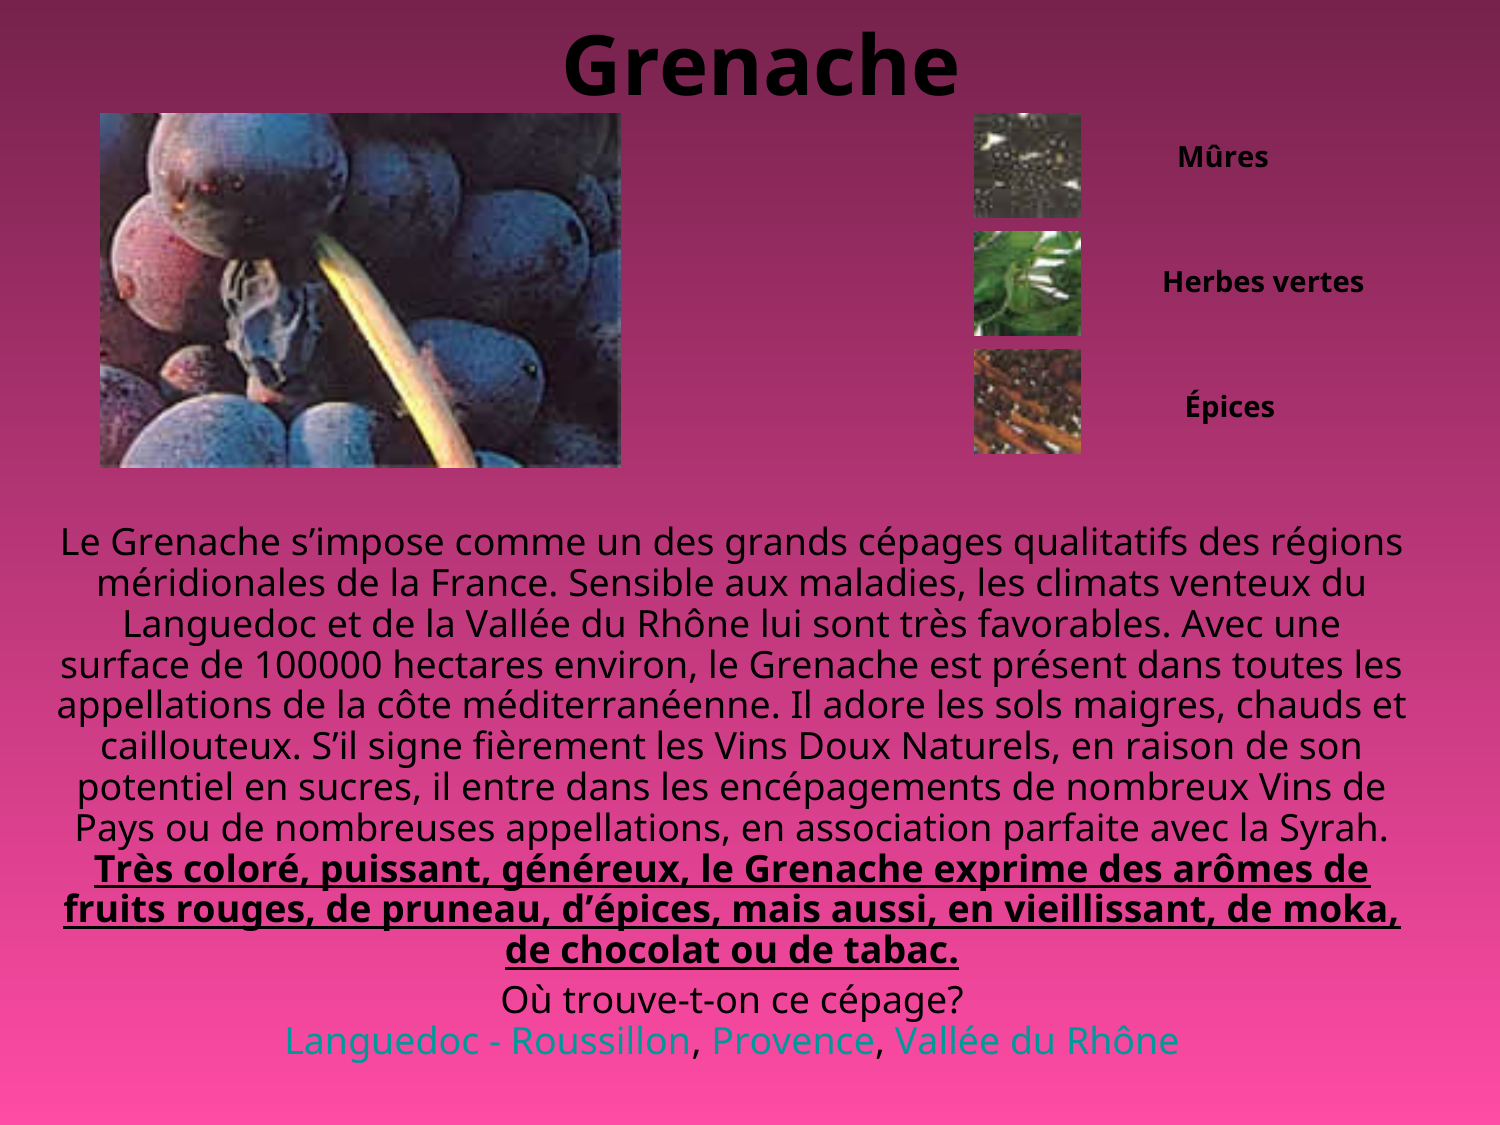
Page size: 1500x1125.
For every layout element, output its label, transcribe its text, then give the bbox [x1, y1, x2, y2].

text_box Herbes vertes [1139, 239, 1387, 364]
picture [974, 113, 1081, 218]
text_box Épices [1139, 364, 1387, 489]
text_box Mûres [1139, 113, 1387, 239]
picture [100, 113, 621, 468]
title Grenache [123, 14, 1399, 225]
picture [974, 349, 1081, 454]
subtitle Le Grenache s’impose comme un des grands cépages qualitatifs des régions méridionales de la France. Sensible aux maladies, les climats venteux du Languedoc et de la Vallée du Rhône lui sont très favorables. Avec une surface de 100000 hectares environ, le Grenache est présent dans toutes les appellations de la côte méditerranéenne. Il adore les sols maigres, chauds et caillouteux. S’il signe fièrement les Vins Doux Naturels, en raison de son potentiel en sucres, il entre dans les encépagements de nombreux Vins de Pays ou de nombreuses appellations, en association parfaite avec la Syrah. Très coloré, puissant, généreux, le Grenache exprime des arômes de fruits rouges, de pruneau, d’épices, mais aussi, en vieillissant, de moka, de chocolat ou de tabac. Où trouve-t-on ce cépage? Languedoc - Roussillon, Provence, Vallée du Rhône [41, 515, 1424, 1036]
picture [974, 231, 1081, 336]
